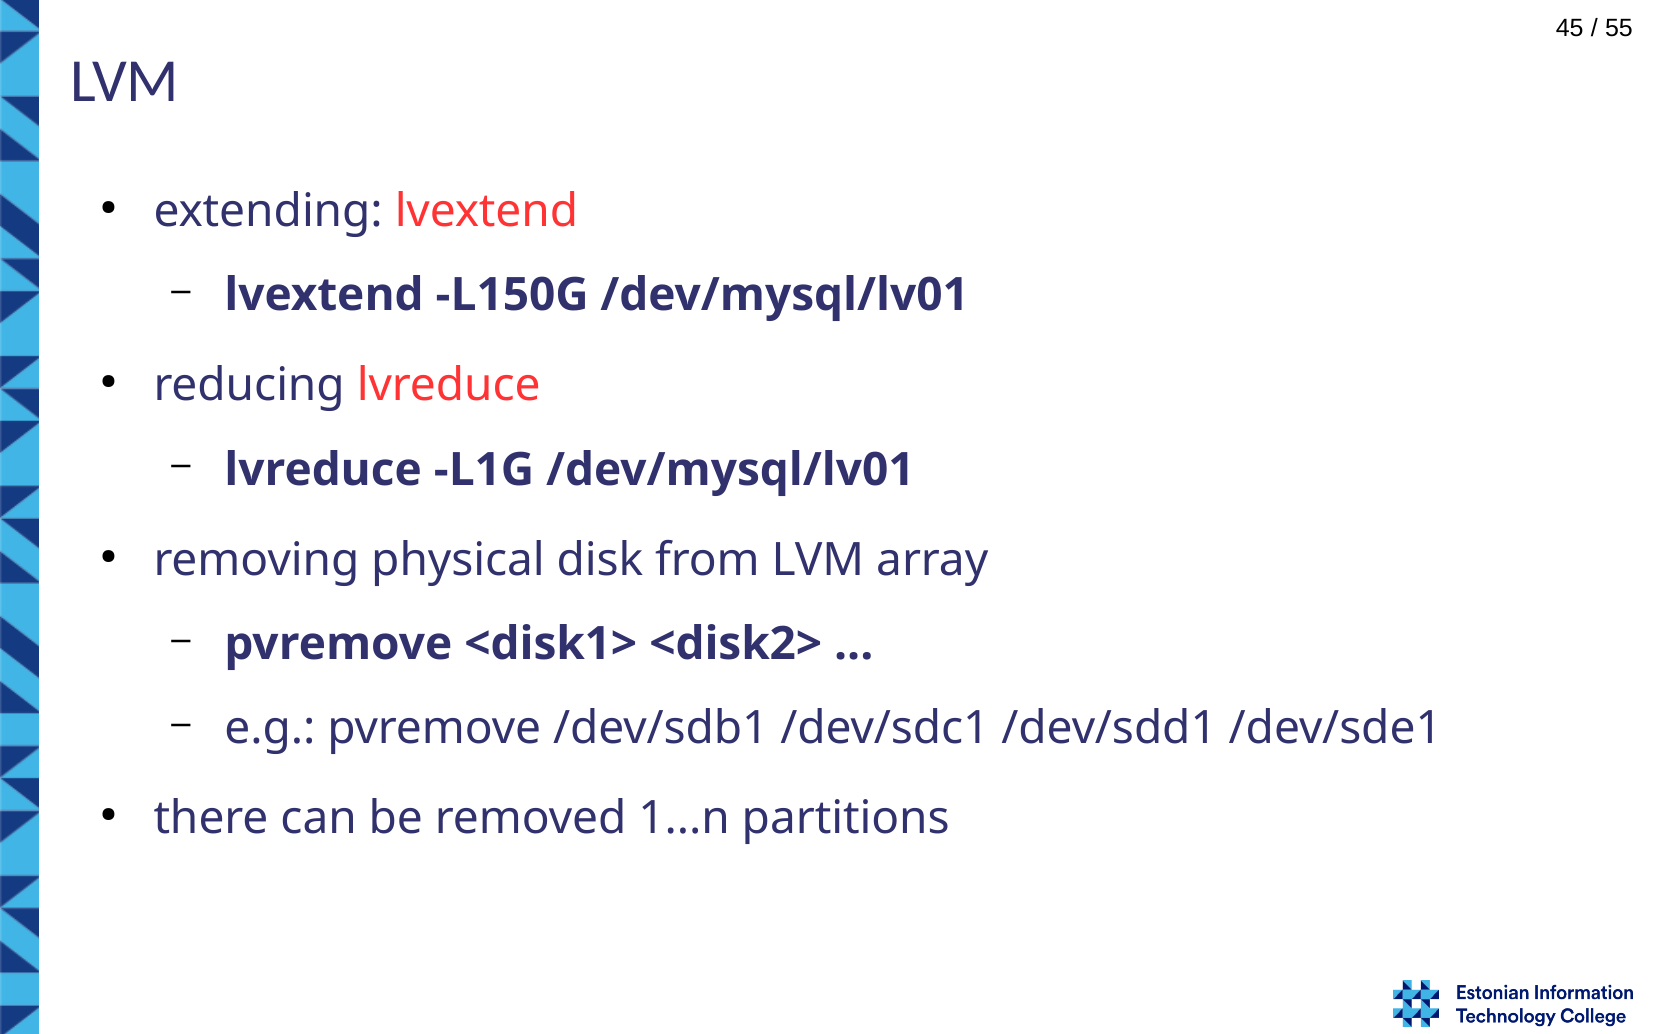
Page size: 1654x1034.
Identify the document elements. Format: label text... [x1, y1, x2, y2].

picture [1393, 980, 1633, 1027]
title LVM [70, 41, 1630, 130]
list extending: lvextend lvextend -L150G /dev/mysql/lv01 reducing lvreduce lvreduce -L1G /dev/mysql/lv01 removing physical disk from LVM array pvremove <disk1> <disk2> ... e.g.: pvremove /dev/sdb1 /dev/sdc1 /dev/sdd1 /dev/sde1 there can be removed 1...n partitions [82, 177, 1625, 945]
